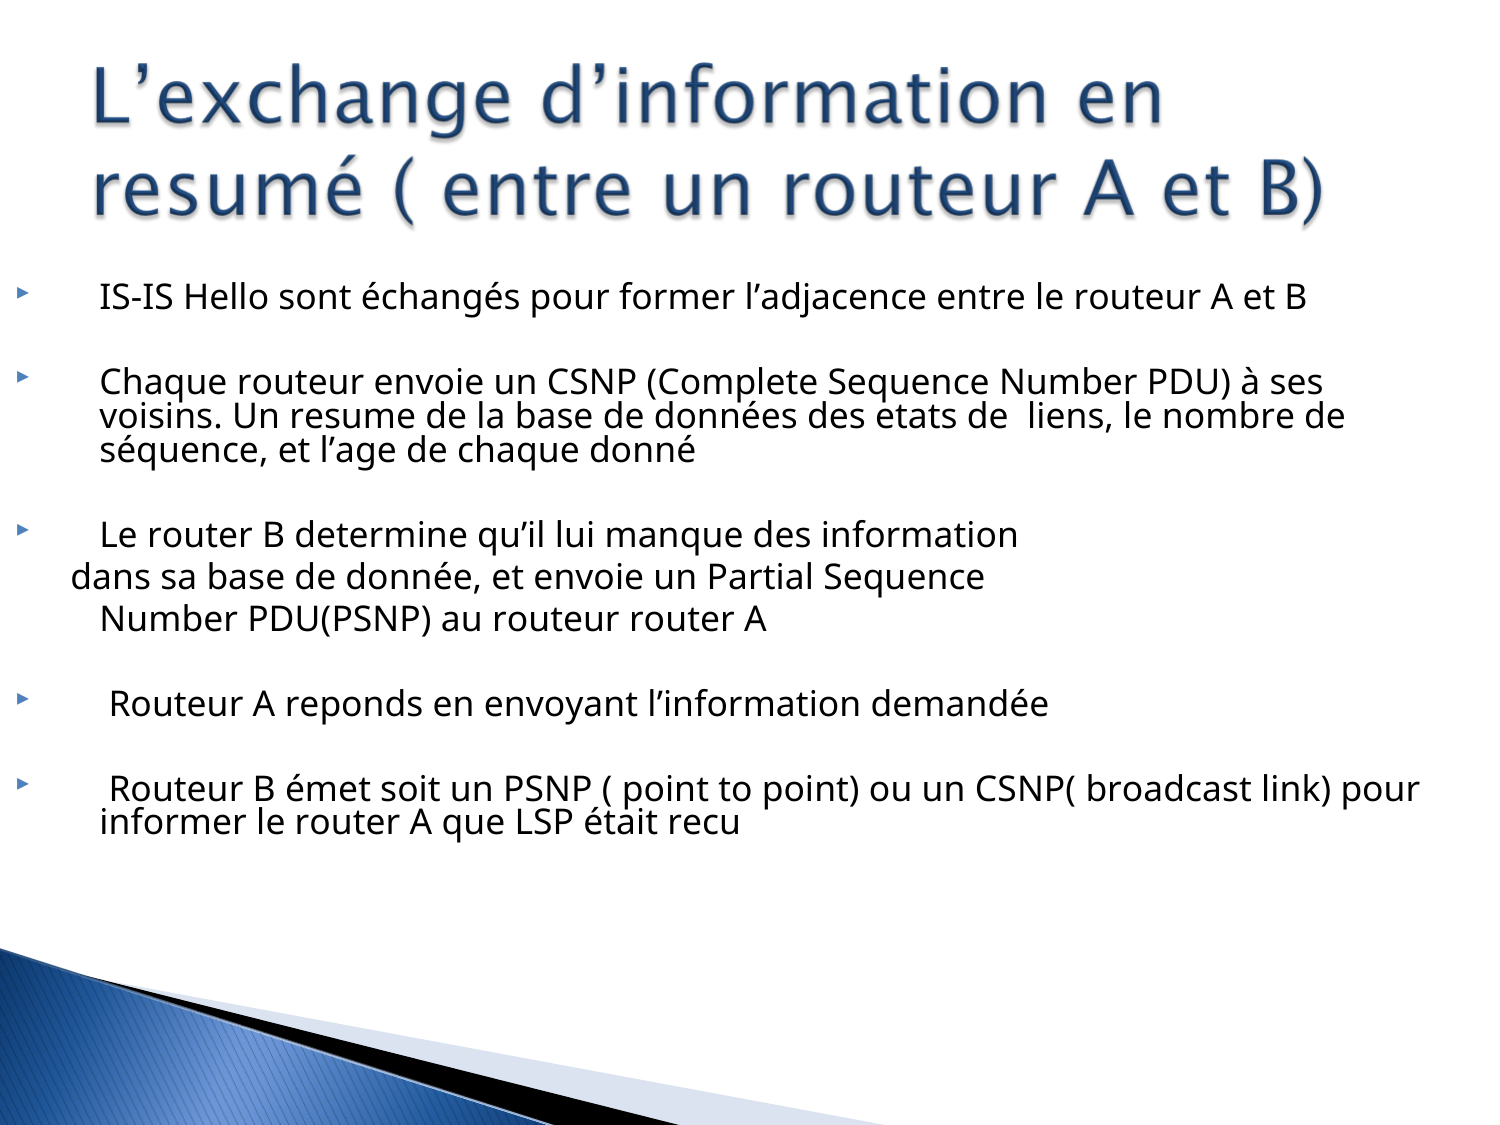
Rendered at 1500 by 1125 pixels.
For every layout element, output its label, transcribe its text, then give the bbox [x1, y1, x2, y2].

text_box [75, 31, 1426, 263]
list IS-IS Hello sont échangés pour former l’adjacence entre le routeur A et B Chaque routeur envoie un CSNP (Complete Sequence Number PDU) à ses voisins. Un resume de la base de données des etats de liens, le nombre de séquence, et l’age de chaque donné Le router B determine qu’il lui manque des information dans sa base de donnée, et envoie un Partial Sequence Number PDU(PSNP) au routeur router A Routeur A reponds en envoyant l’information demandée Routeur B émet soit un PSNP ( point to point) ou un CSNP( broadcast link) pour informer le router A que LSP était recu [0, 274, 1463, 1125]
